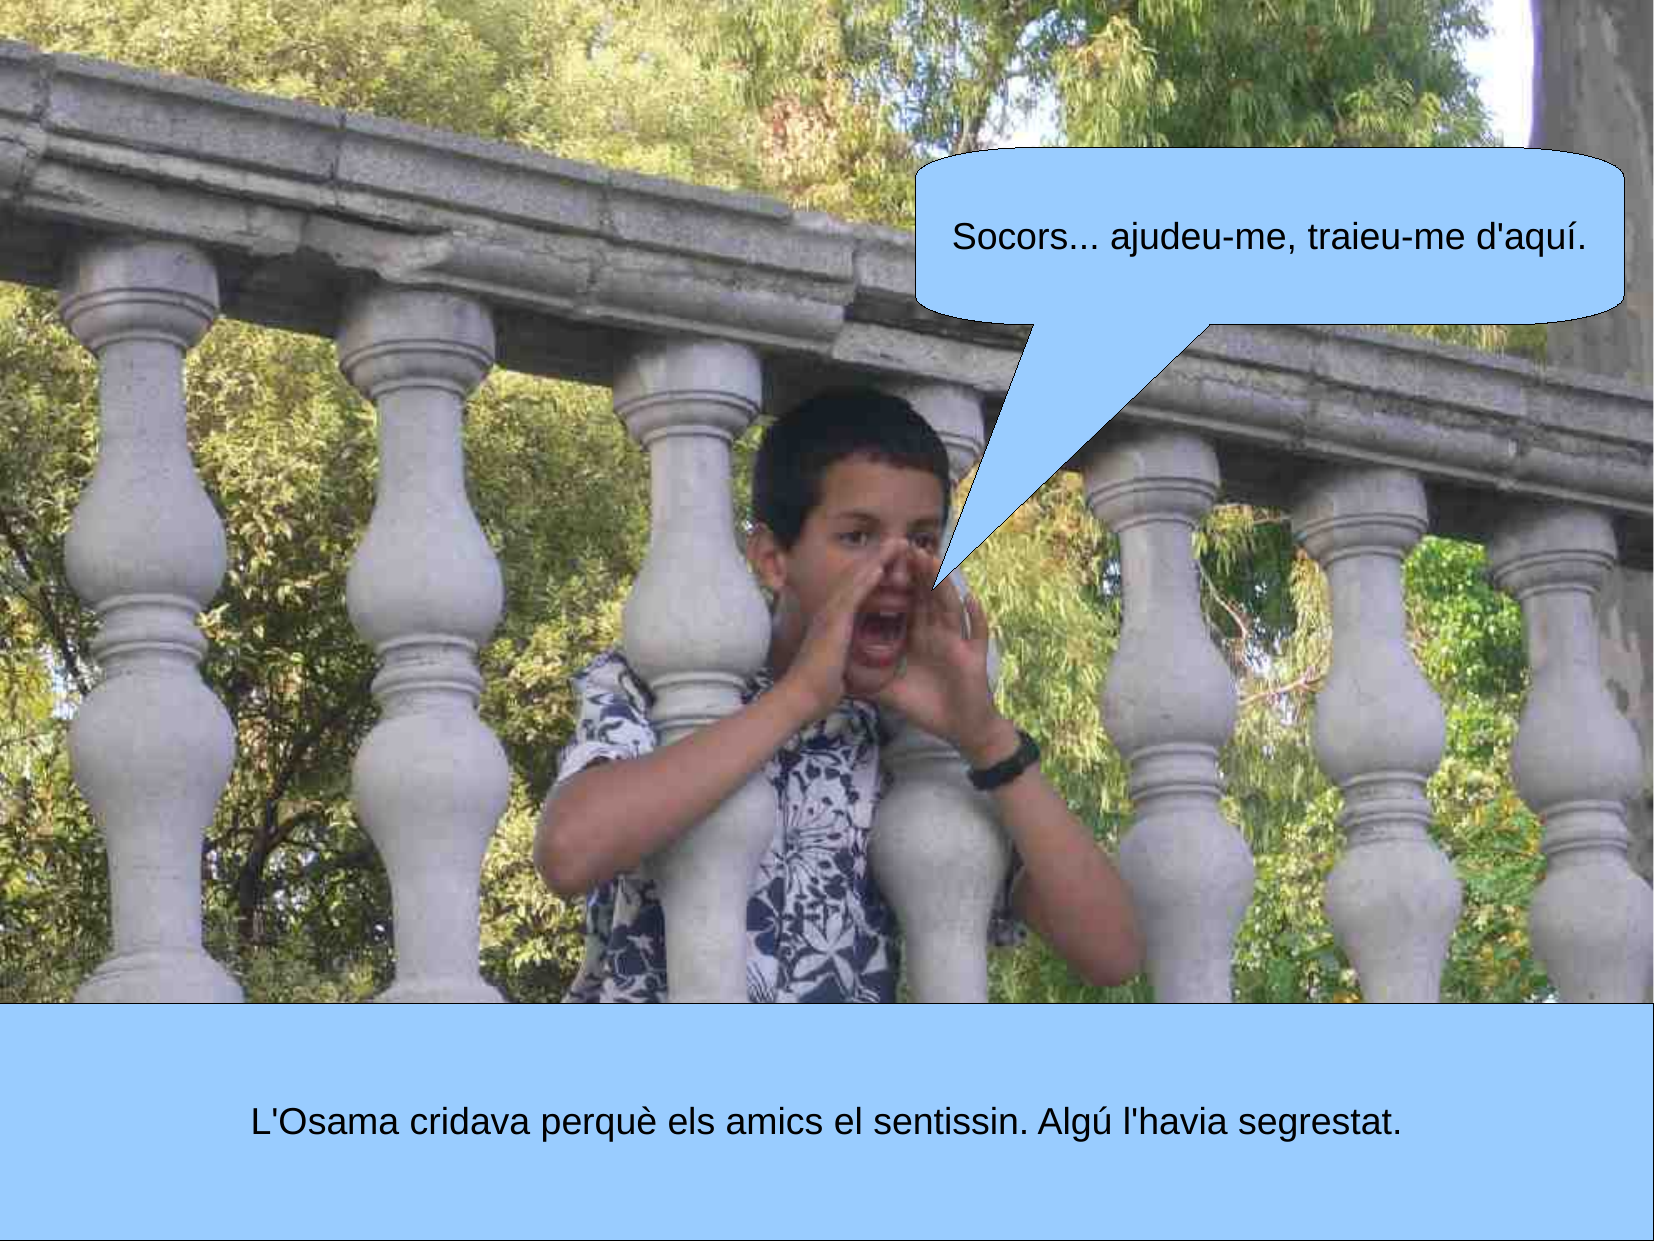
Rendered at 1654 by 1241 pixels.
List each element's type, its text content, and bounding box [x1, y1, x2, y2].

text_box Socors... ajudeu-me, traieu-me d'aquí. [915, 147, 1625, 591]
picture [0, 0, 1654, 1003]
text_box L'Osama cridava perquè els amics el sentissin. Algú l'havia segrestat. [0, 1003, 1654, 1241]
